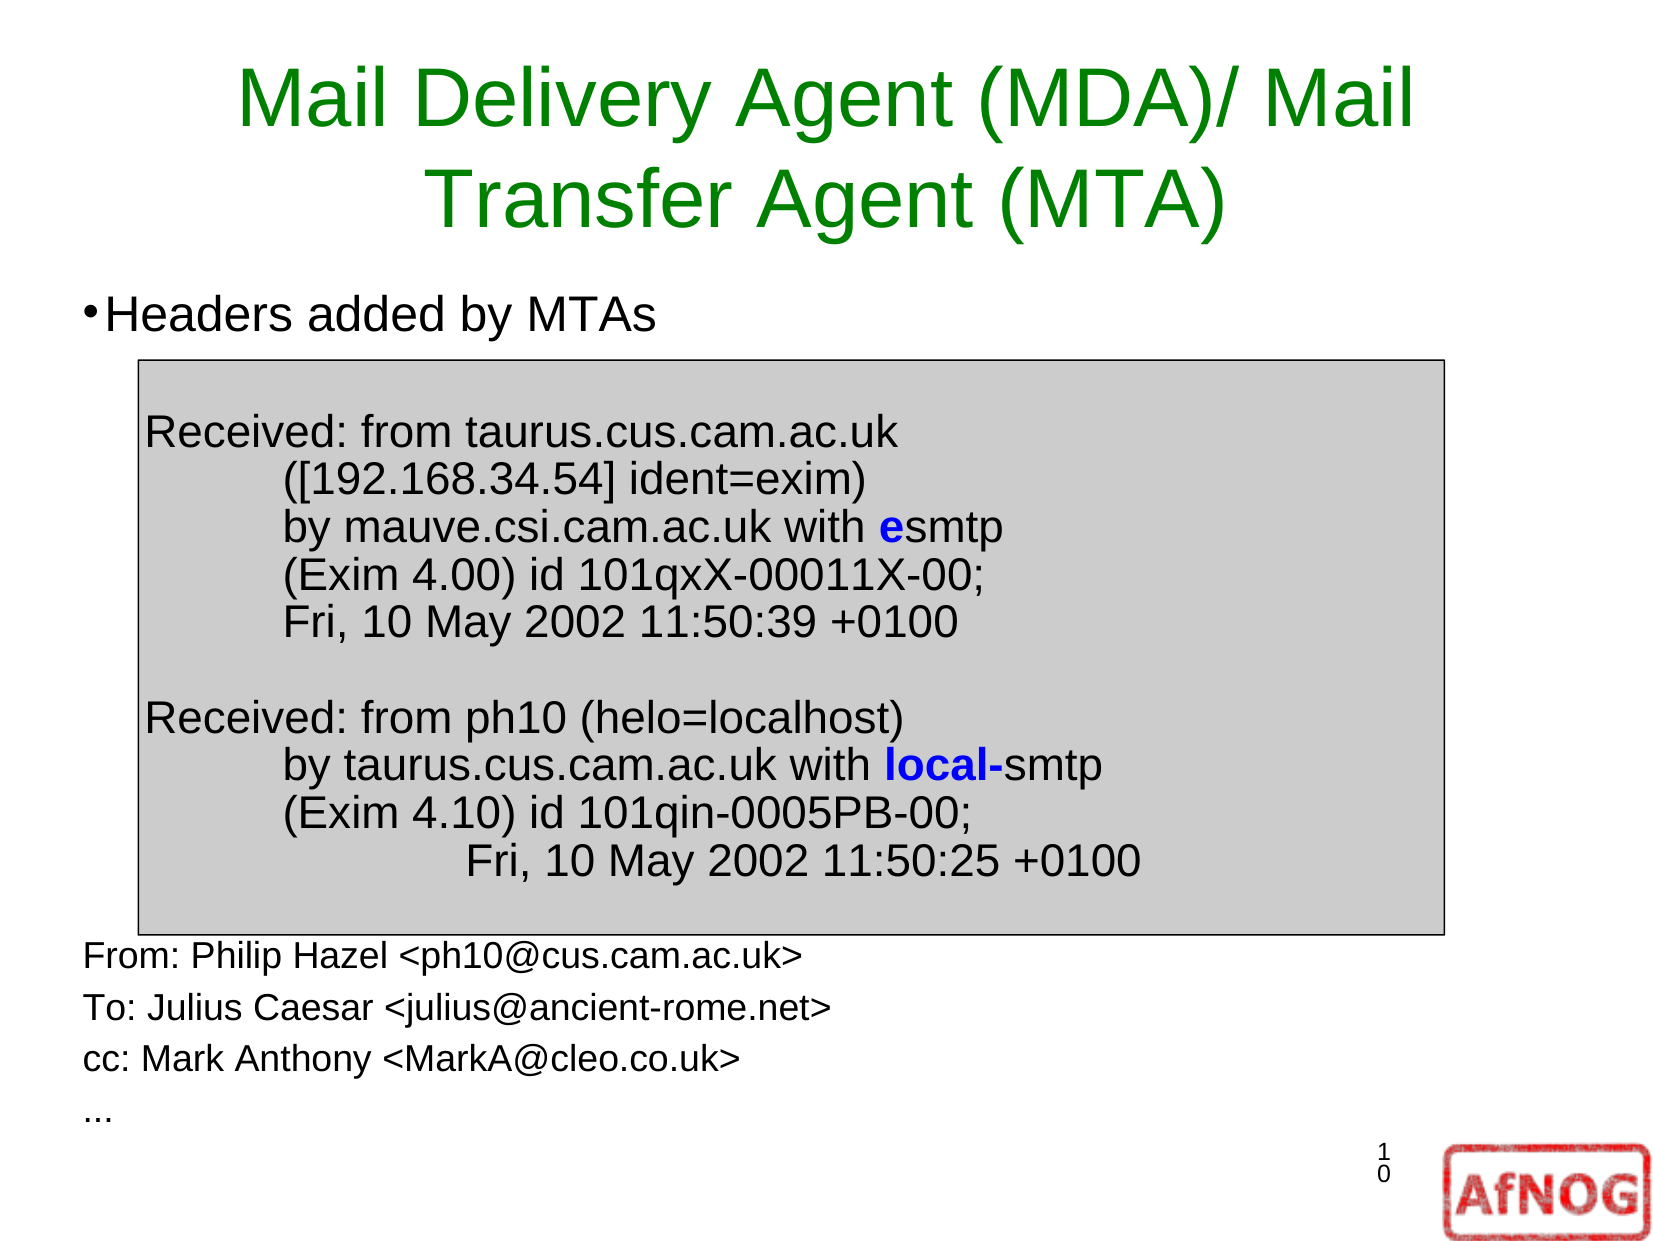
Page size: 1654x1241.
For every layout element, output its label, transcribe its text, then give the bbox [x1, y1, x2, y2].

picture [1571, 1141, 1654, 1241]
title Mail Delivery Agent (MDA)/ Mail Transfer Agent (MTA)‏ [82, 15, 1571, 290]
list Headers added by MTAs From: Philip Hazel <ph10@cus.cam.ac.uk> To: Julius Caesar <julius@ancient-rome.net> cc: Mark Anthony <MarkA@cleo.co.uk> ... [82, 290, 1571, 1241]
text_box [138, 360, 1445, 935]
text_box Received: from taurus.cus.cam.ac.uk ([192.168.34.54] ident=exim)‏ by mauve.csi.cam.ac.uk with esmtp (Exim 4.00) id 101qxX-00011X-00; Fri, 10 May 2002 11:50:39 +0100 Received: from ph10 (helo=localhost)‏ by taurus.cus.cam.ac.uk with local-smtp (Exim 4.10) id 101qin-0005PB-00; Fri, 10 May 2002 11:50:25 +0100 [138, 402, 1444, 892]
